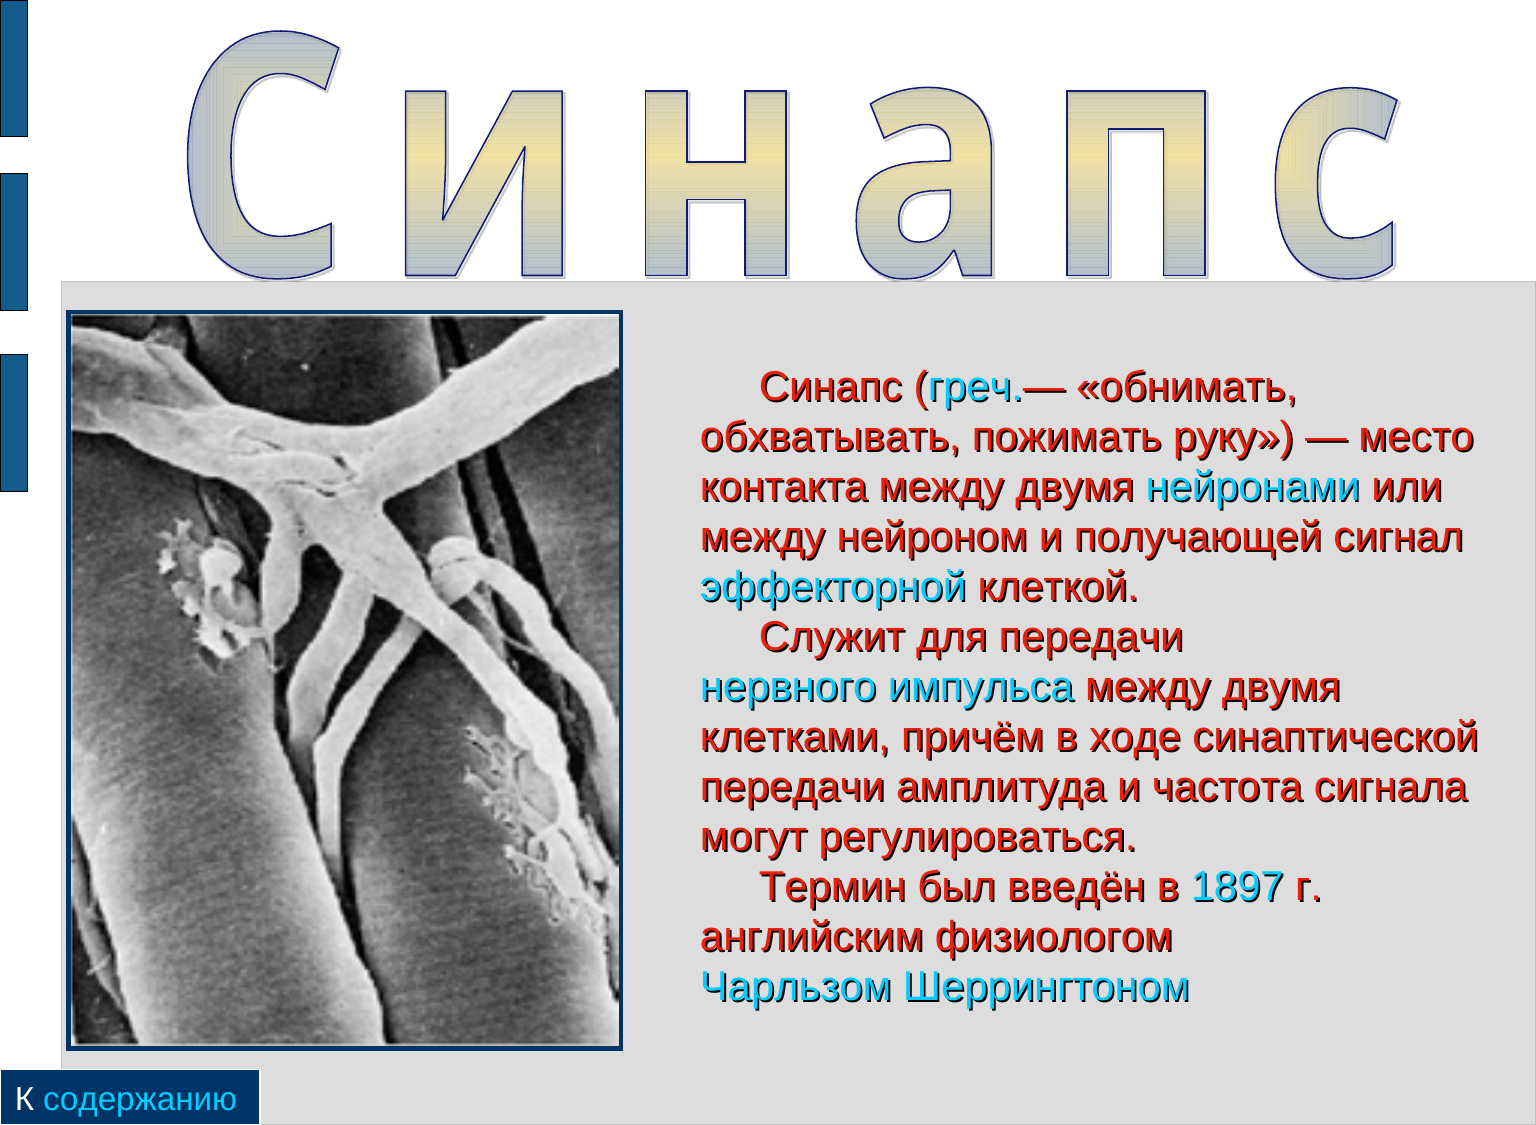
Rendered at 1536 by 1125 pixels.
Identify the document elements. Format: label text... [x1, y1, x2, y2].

text_box Синапс [187, 31, 339, 279]
text_box Синапс [1275, 87, 1397, 279]
text_box Синапс [405, 91, 563, 276]
text_box Синапс [856, 87, 992, 279]
text_box Синапс [645, 91, 787, 276]
text_box К содержанию [0, 1069, 260, 1125]
picture [70, 314, 619, 1047]
text_box Синапс (греч.— «обнимать, обхватывать, пожимать руку») — место контакта между двумя нейронами или между нейроном и получающей сигнал эффекторной клеткой. Служит для передачи нервного импульса между двумя клетками, причём в ходе синаптической передачи амплитуда и частота сигнала могут регулироваться. Термин был введён в 1897 г. английским физиологом Чарльзом Шеррингтоном [685, 351, 1536, 1017]
text_box Синапс [1067, 91, 1205, 276]
